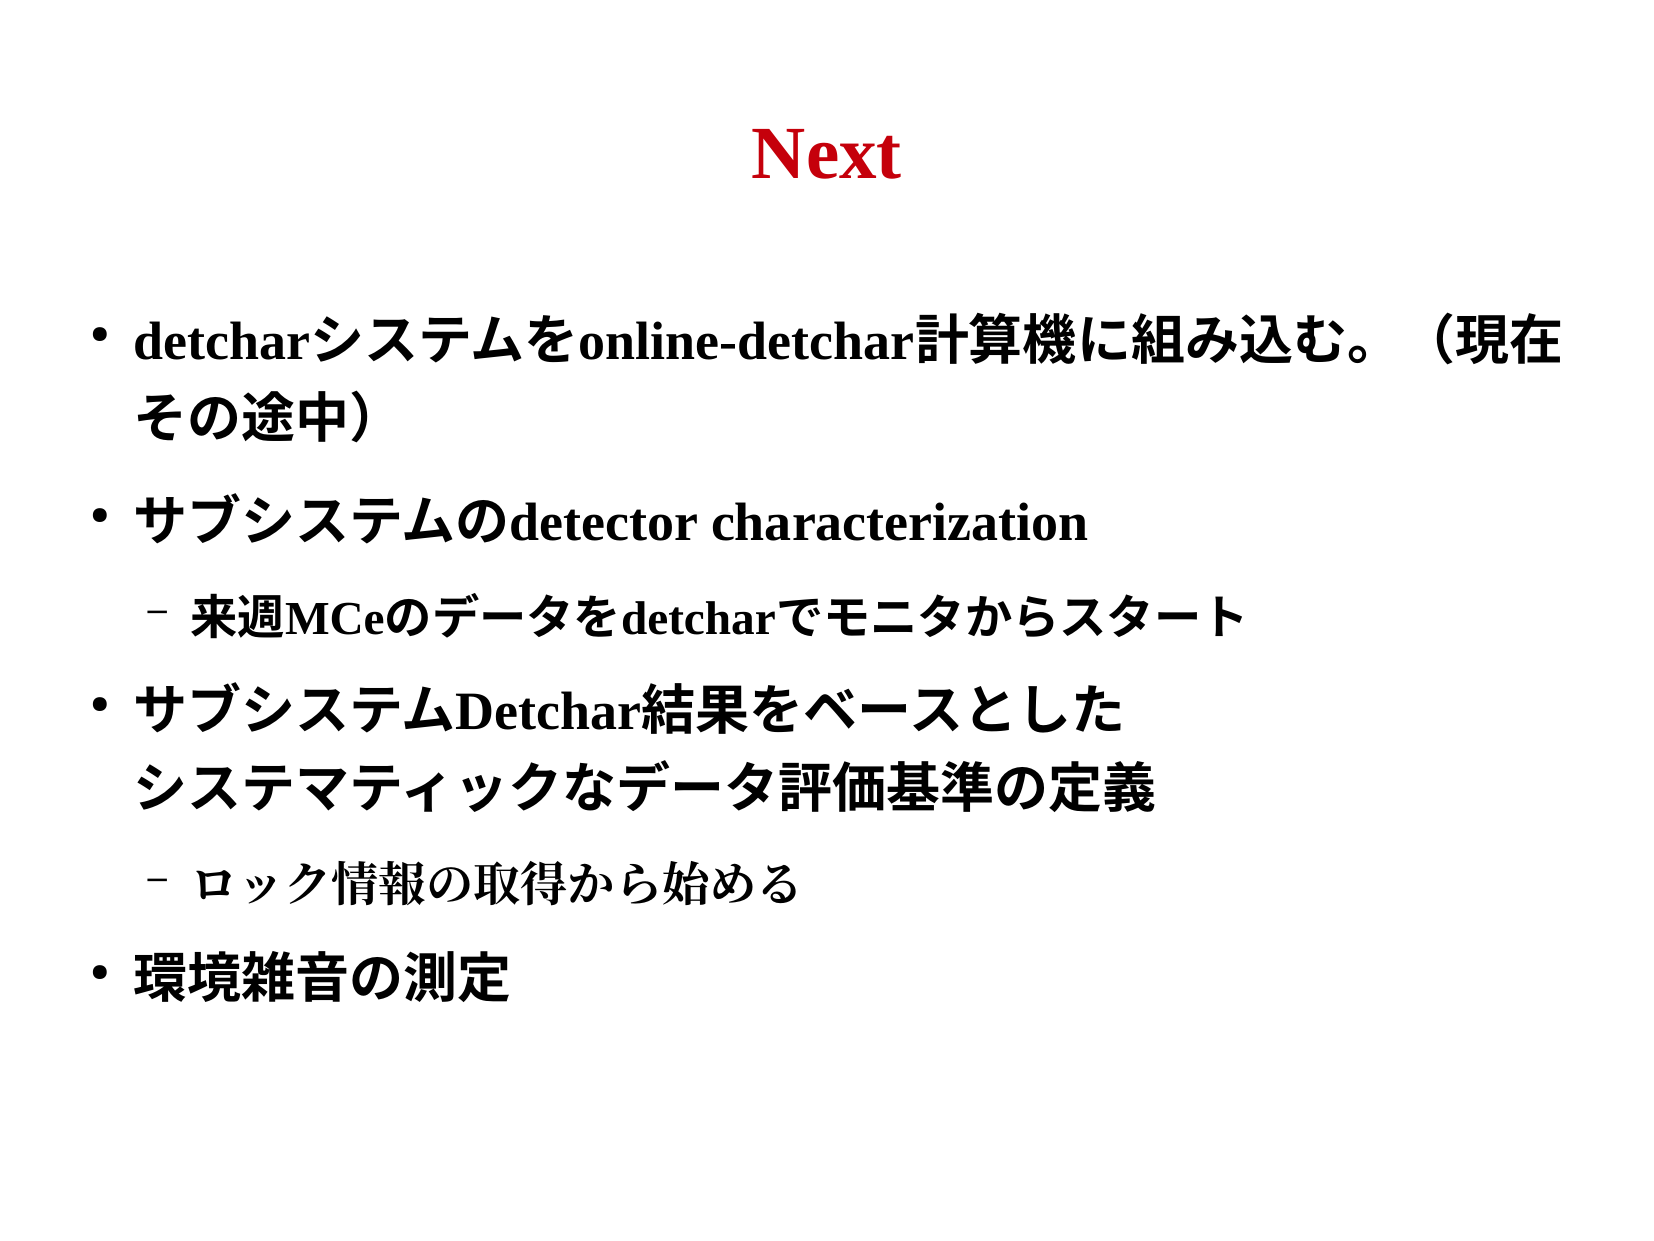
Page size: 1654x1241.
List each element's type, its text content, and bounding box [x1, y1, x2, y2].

title Next [82, 49, 1571, 257]
list detcharシステムをonline-detchar計算機に組み込む。（現在その途中） サブシステムのdetector characterization 来週MCeのデータをdetcharでモニタからスタート サブシステムDetchar結果をベースとした システマティックなデータ評価基準の定義 ロック情報の取得から始める 環境雑音の測定 [76, 296, 1565, 1017]
